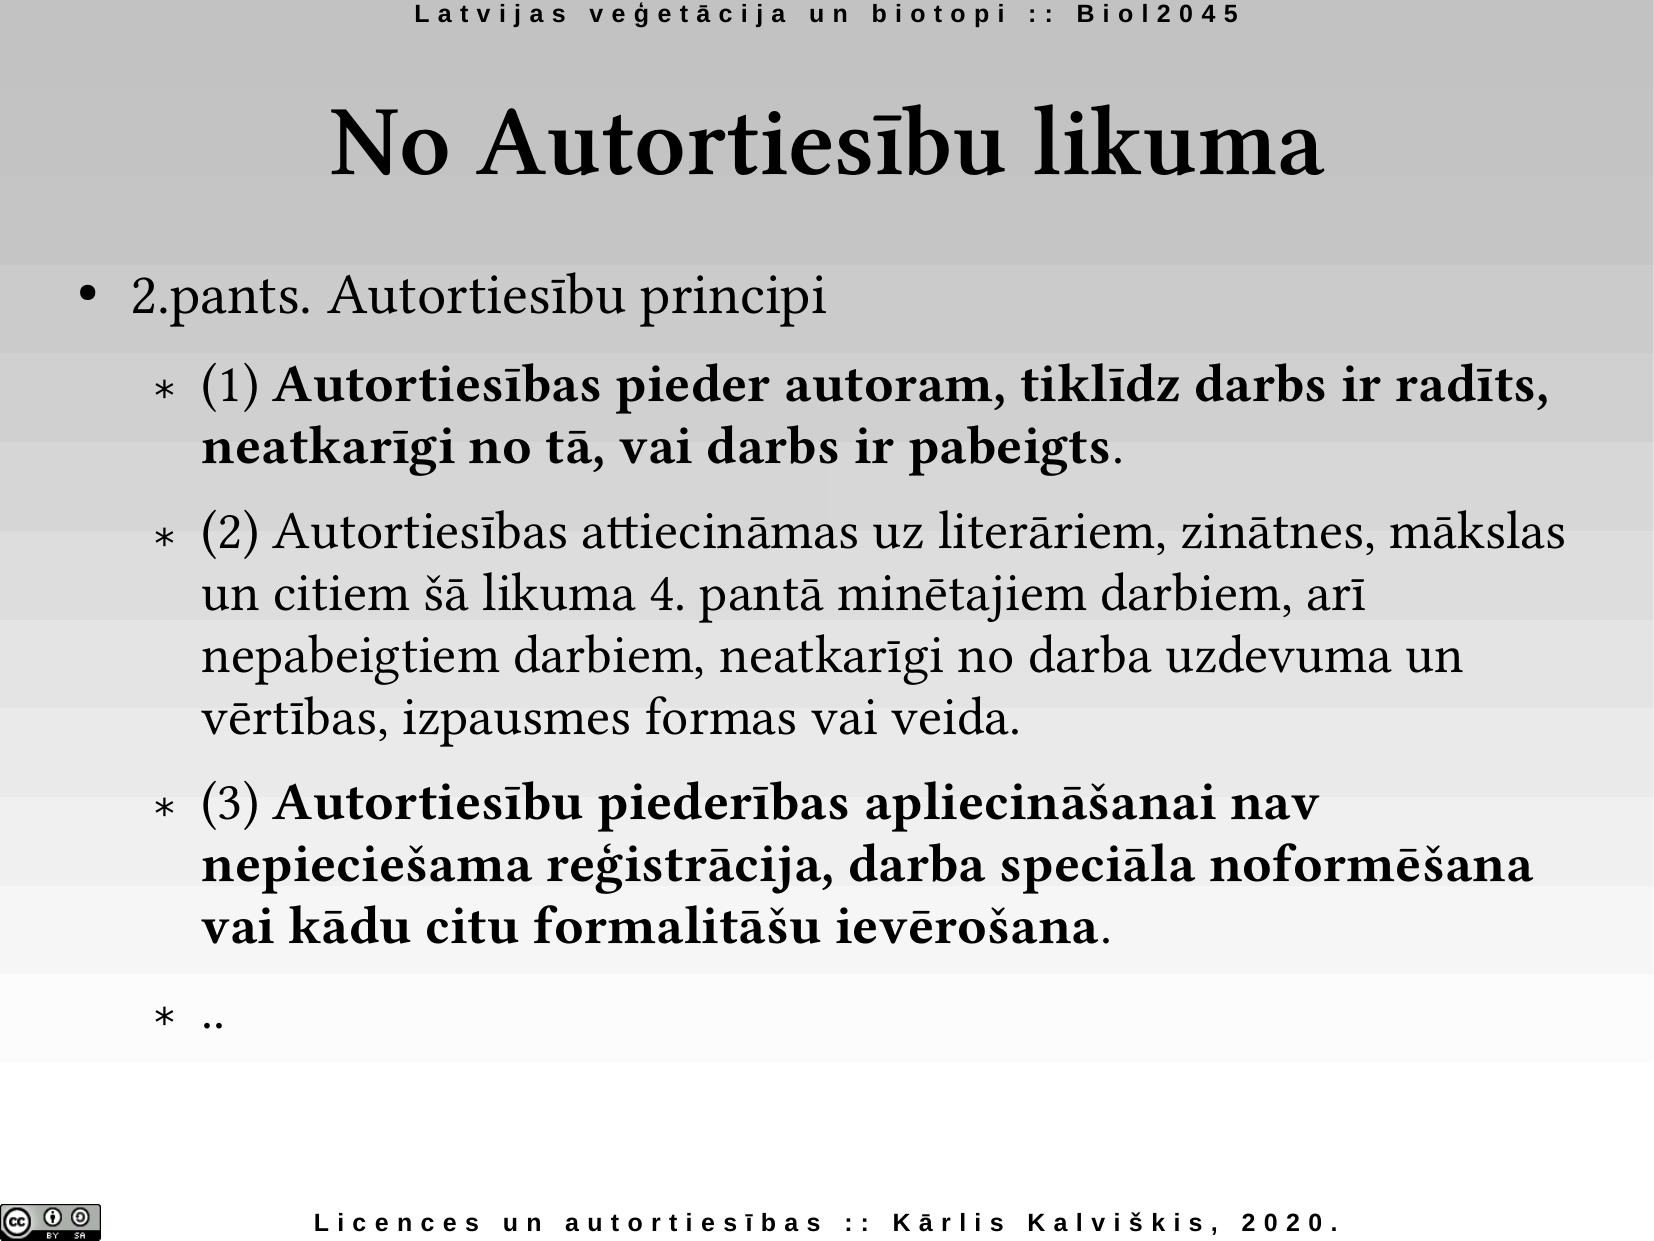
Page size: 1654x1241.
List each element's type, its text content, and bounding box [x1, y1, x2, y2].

list 2.pants. Autortiesību principi (1) Autortiesības pieder autoram, tiklīdz darbs ir radīts, neatkarīgi no tā, vai darbs ir pabeigts. (2) Autortiesības attiecināmas uz literāriem, zinātnes, mākslas un citiem šā likuma 4. pantā minētajiem darbiem, arī nepabeigtiem darbiem, neatkarīgi no darba uzdevuma un vērtības, izpausmes formas vai veida. (3) Autortiesību piederības apliecināšanai nav nepieciešama reģistrācija, darba speciāla noformēšana vai kādu citu formalitāšu ievērošana. .. [59, 261, 1596, 1042]
title No Autortiesību likuma [59, 37, 1596, 246]
picture [0, 0, 1654, 1241]
